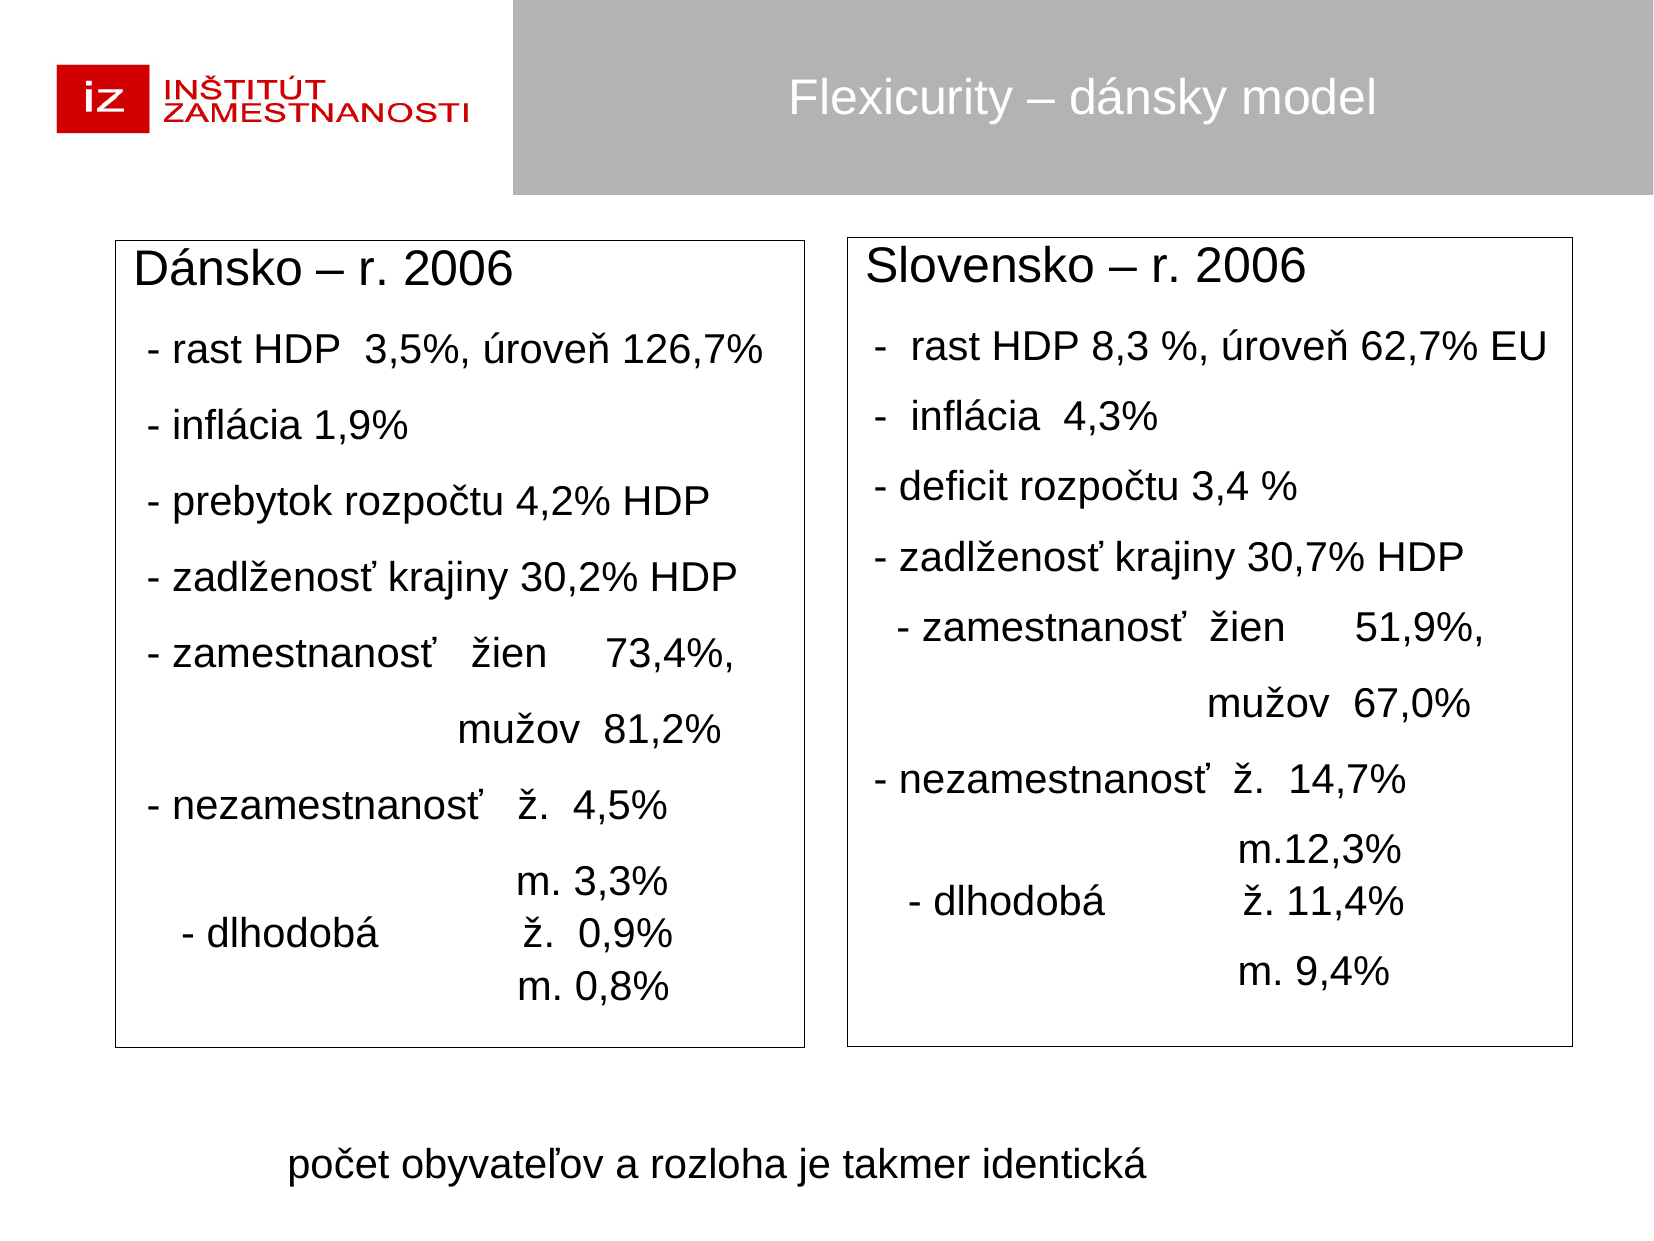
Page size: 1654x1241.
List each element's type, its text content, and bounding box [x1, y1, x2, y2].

text_box Flexicurity – dánsky model [513, 0, 1654, 195]
text_box [0, 0, 1654, 196]
list Dánsko – r. 2006 - rast HDP 3,5%, úroveň 126,7% - inflácia 1,9% - prebytok rozpočtu 4,2% HDP - zadlženosť krajiny 30,2% HDP - zamestnanosť žien 73,4%, mužov 81,2% - nezamestnanosť ž. 4,5% m. 3,3% - dlhodobá ž. 0,9% m. 0,8% [115, 240, 805, 1048]
picture [5, 5, 513, 189]
text_box počet obyvateľov a rozloha je takmer identická [287, 1141, 1171, 1188]
list Slovensko – r. 2006 - rast HDP 8,3 %, úroveň 62,7% EU - inflácia 4,3% - deficit rozpočtu 3,4 % - zadlženosť krajiny 30,7% HDP - zamestnanosť žien 51,9%, mužov 67,0% - nezamestnanosť ž. 14,7% m.12,3% - dlhodobá ž. 11,4% m. 9,4% [847, 237, 1573, 1047]
